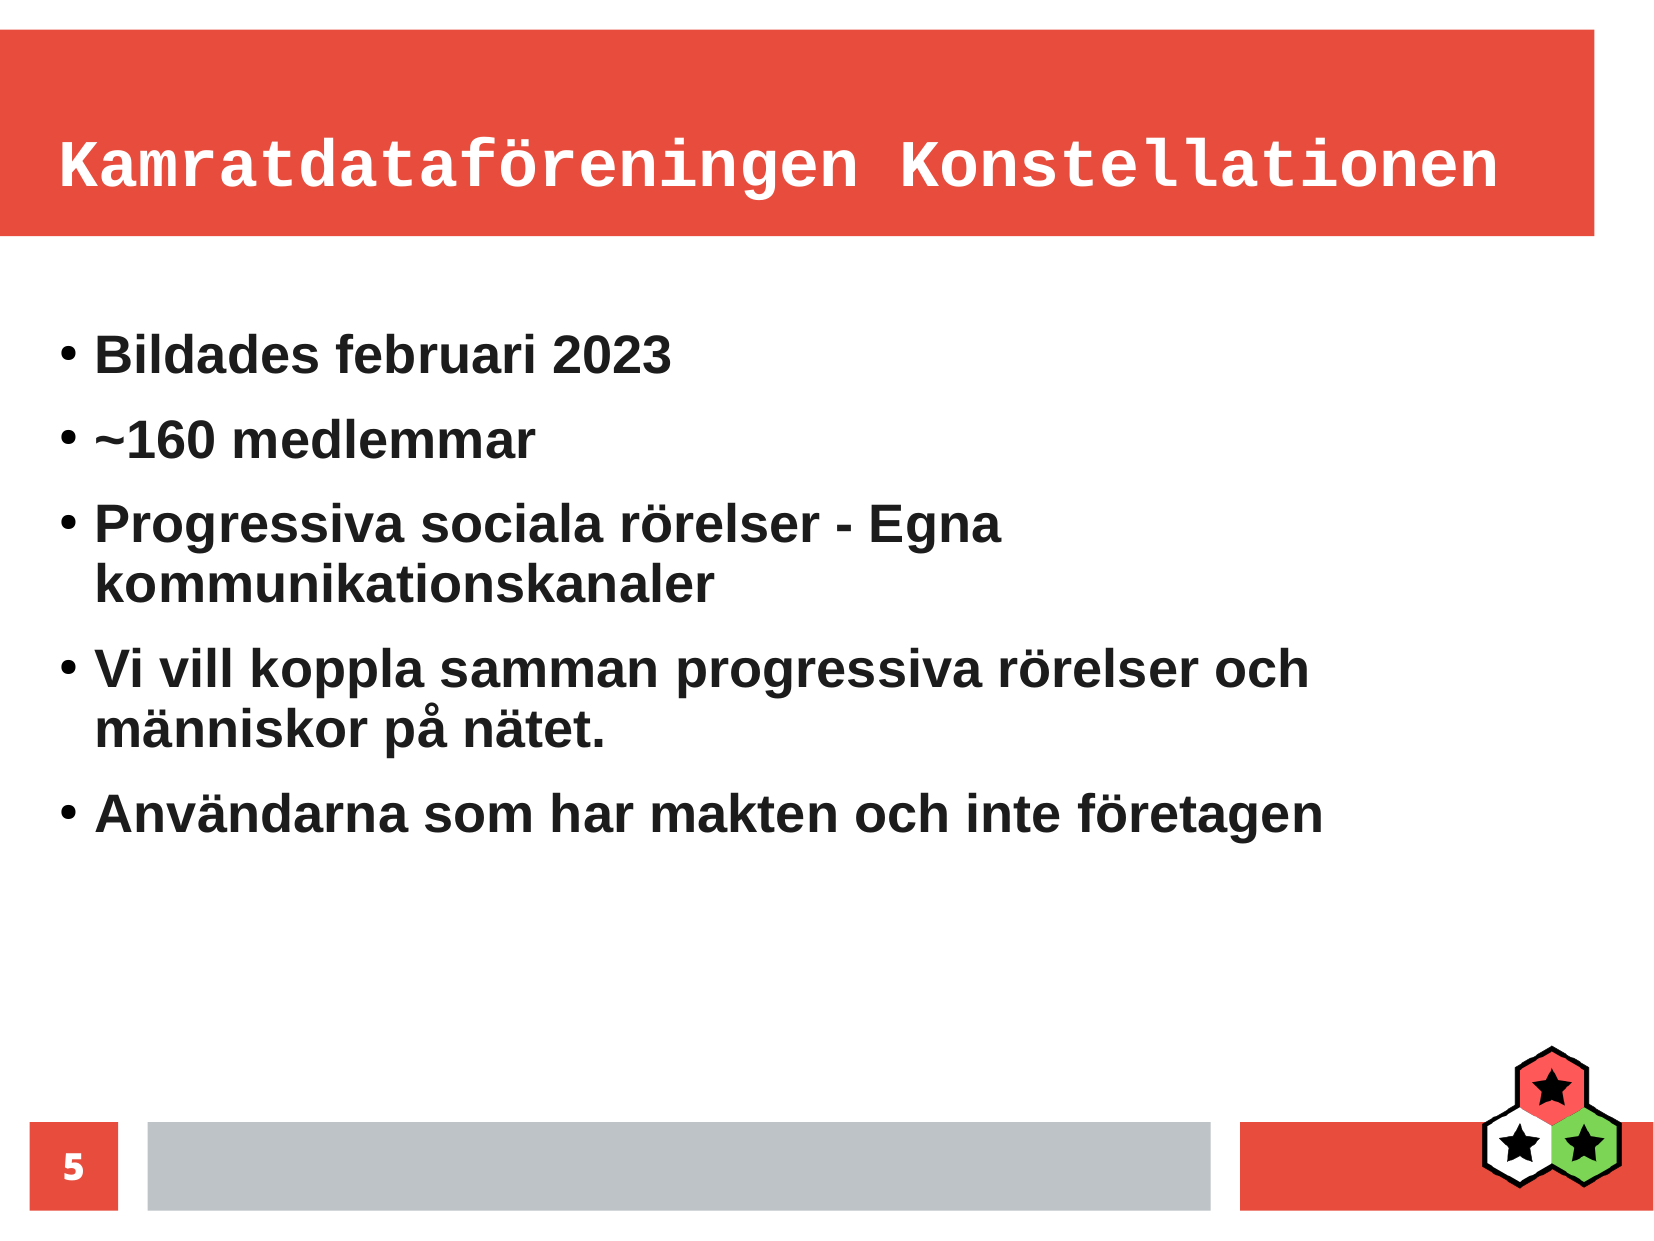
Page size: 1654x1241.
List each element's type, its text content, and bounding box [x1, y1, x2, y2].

title Kamratdataföreningen Konstellationen [59, 59, 1595, 207]
list Bildades februari 2023 ~160 medlemmar Progressiva sociala rörelser - Egna kommunikationskanaler Vi vill koppla samman progressiva rörelser och människor på nätet. Användarna som har makten och inte företagen [59, 324, 1565, 1093]
picture [1463, 1028, 1640, 1205]
